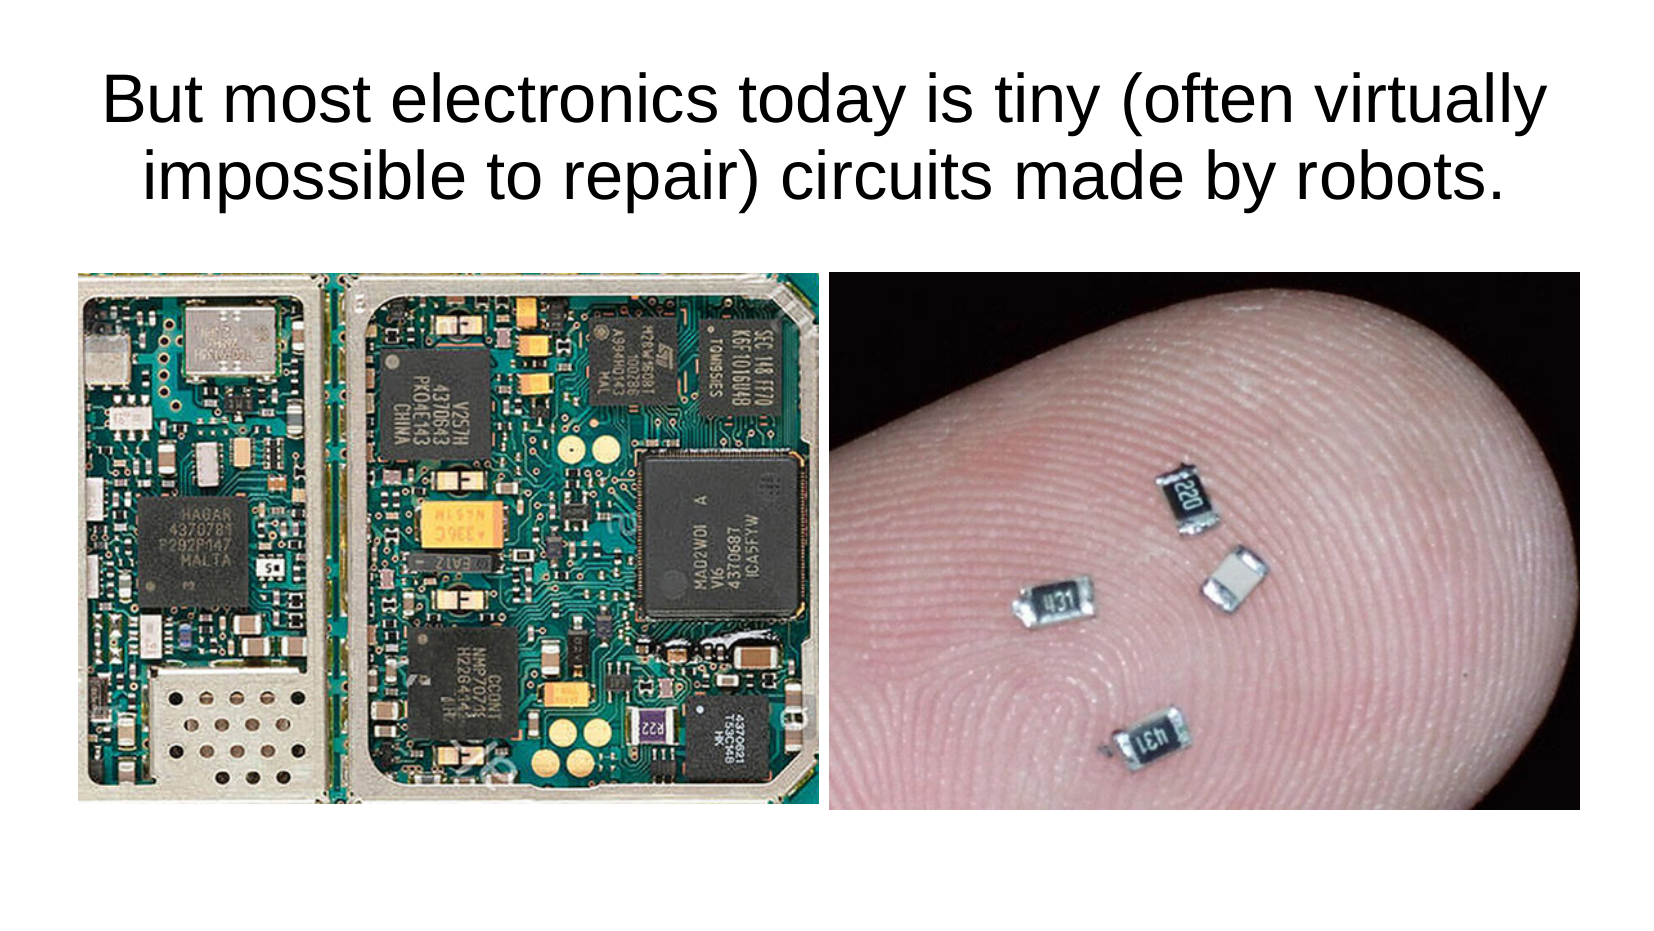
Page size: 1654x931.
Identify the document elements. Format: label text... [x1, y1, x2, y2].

title But most electronics today is tiny (often virtually impossible to repair) circuits made by robots. [90, 60, 1561, 214]
picture [829, 272, 1580, 811]
picture [78, 273, 819, 804]
